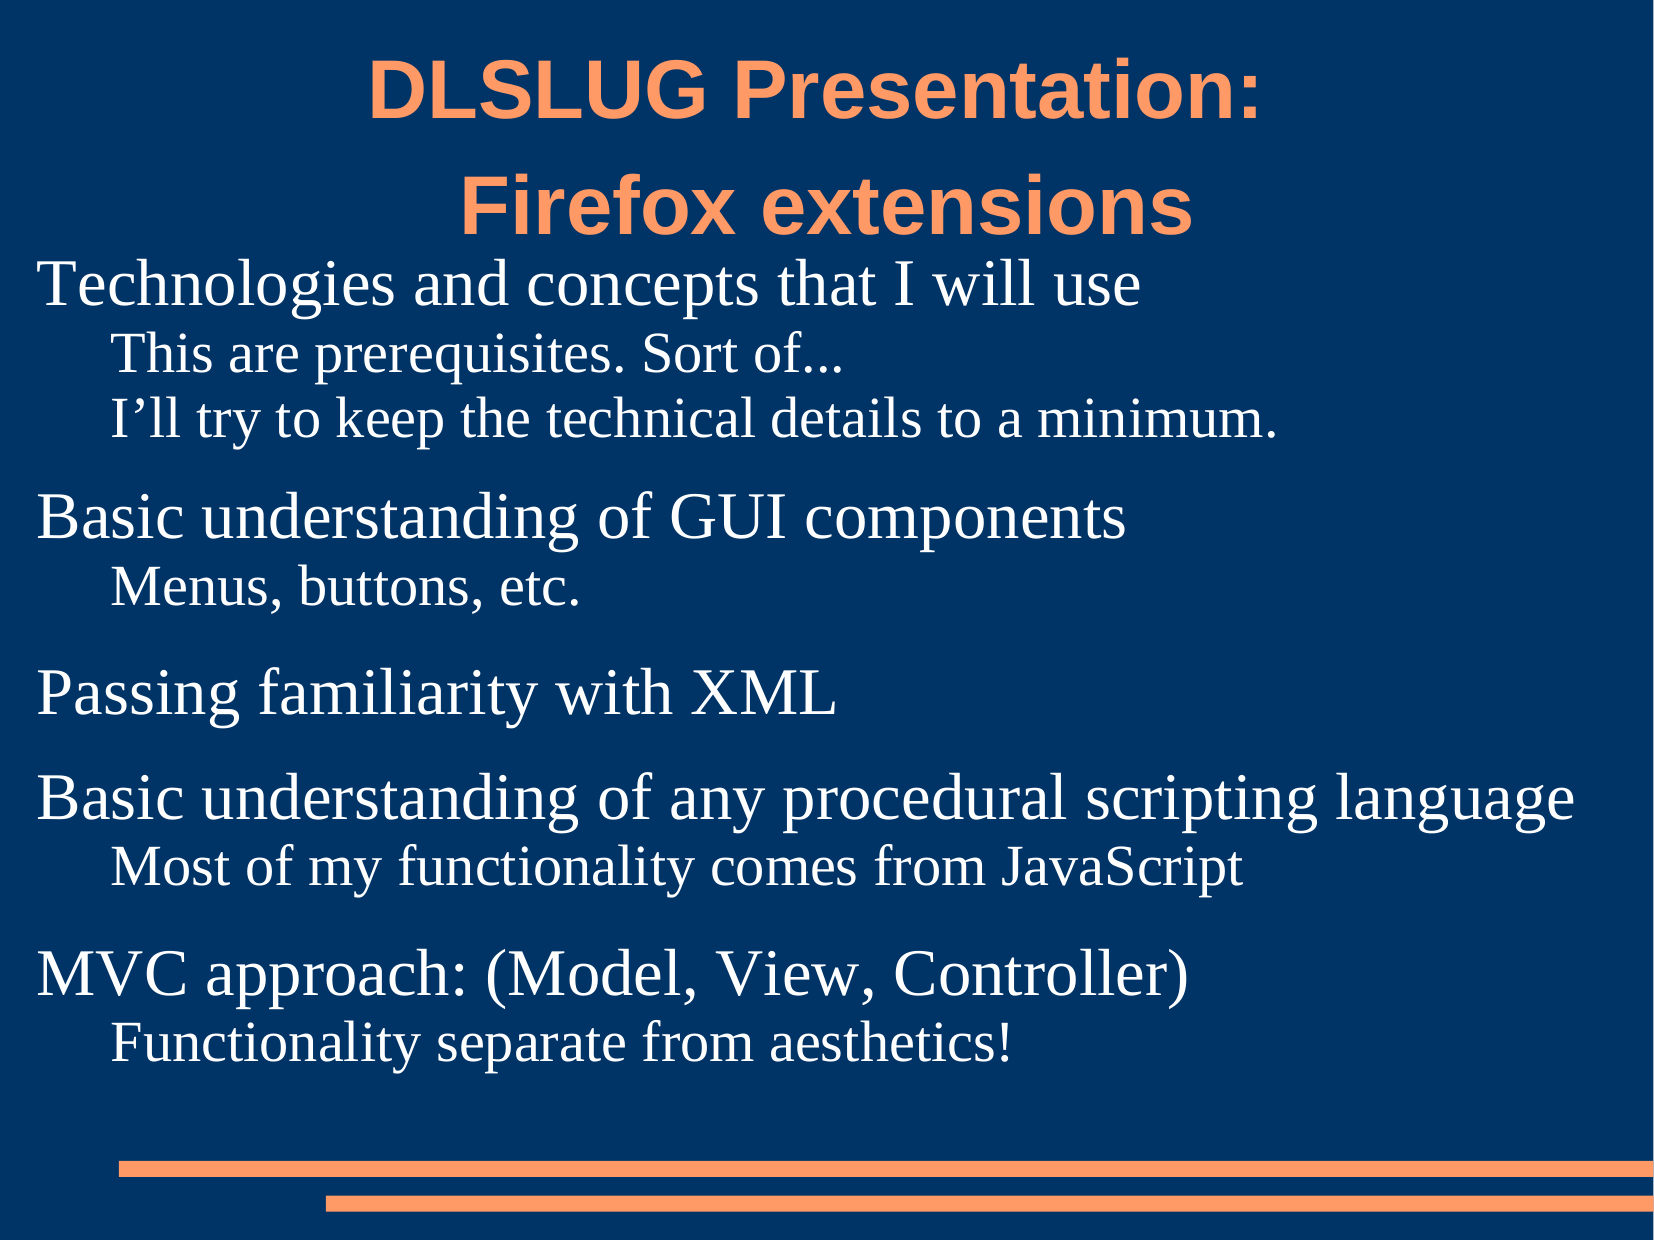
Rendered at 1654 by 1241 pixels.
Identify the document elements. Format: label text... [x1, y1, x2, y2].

list Technologies and concepts that I will use This are prerequisites. Sort of... I’ll try to keep the technical details to a minimum. Basic understanding of GUI components Menus, buttons, etc. Passing familiarity with XML Basic understanding of any procedural scripting language Most of my functionality comes from JavaScript MVC approach: (Model, View, Controller) Functionality separate from aesthetics! [18, 246, 1654, 1147]
title DLSLUG Presentation: Firefox extensions [121, 12, 1534, 246]
